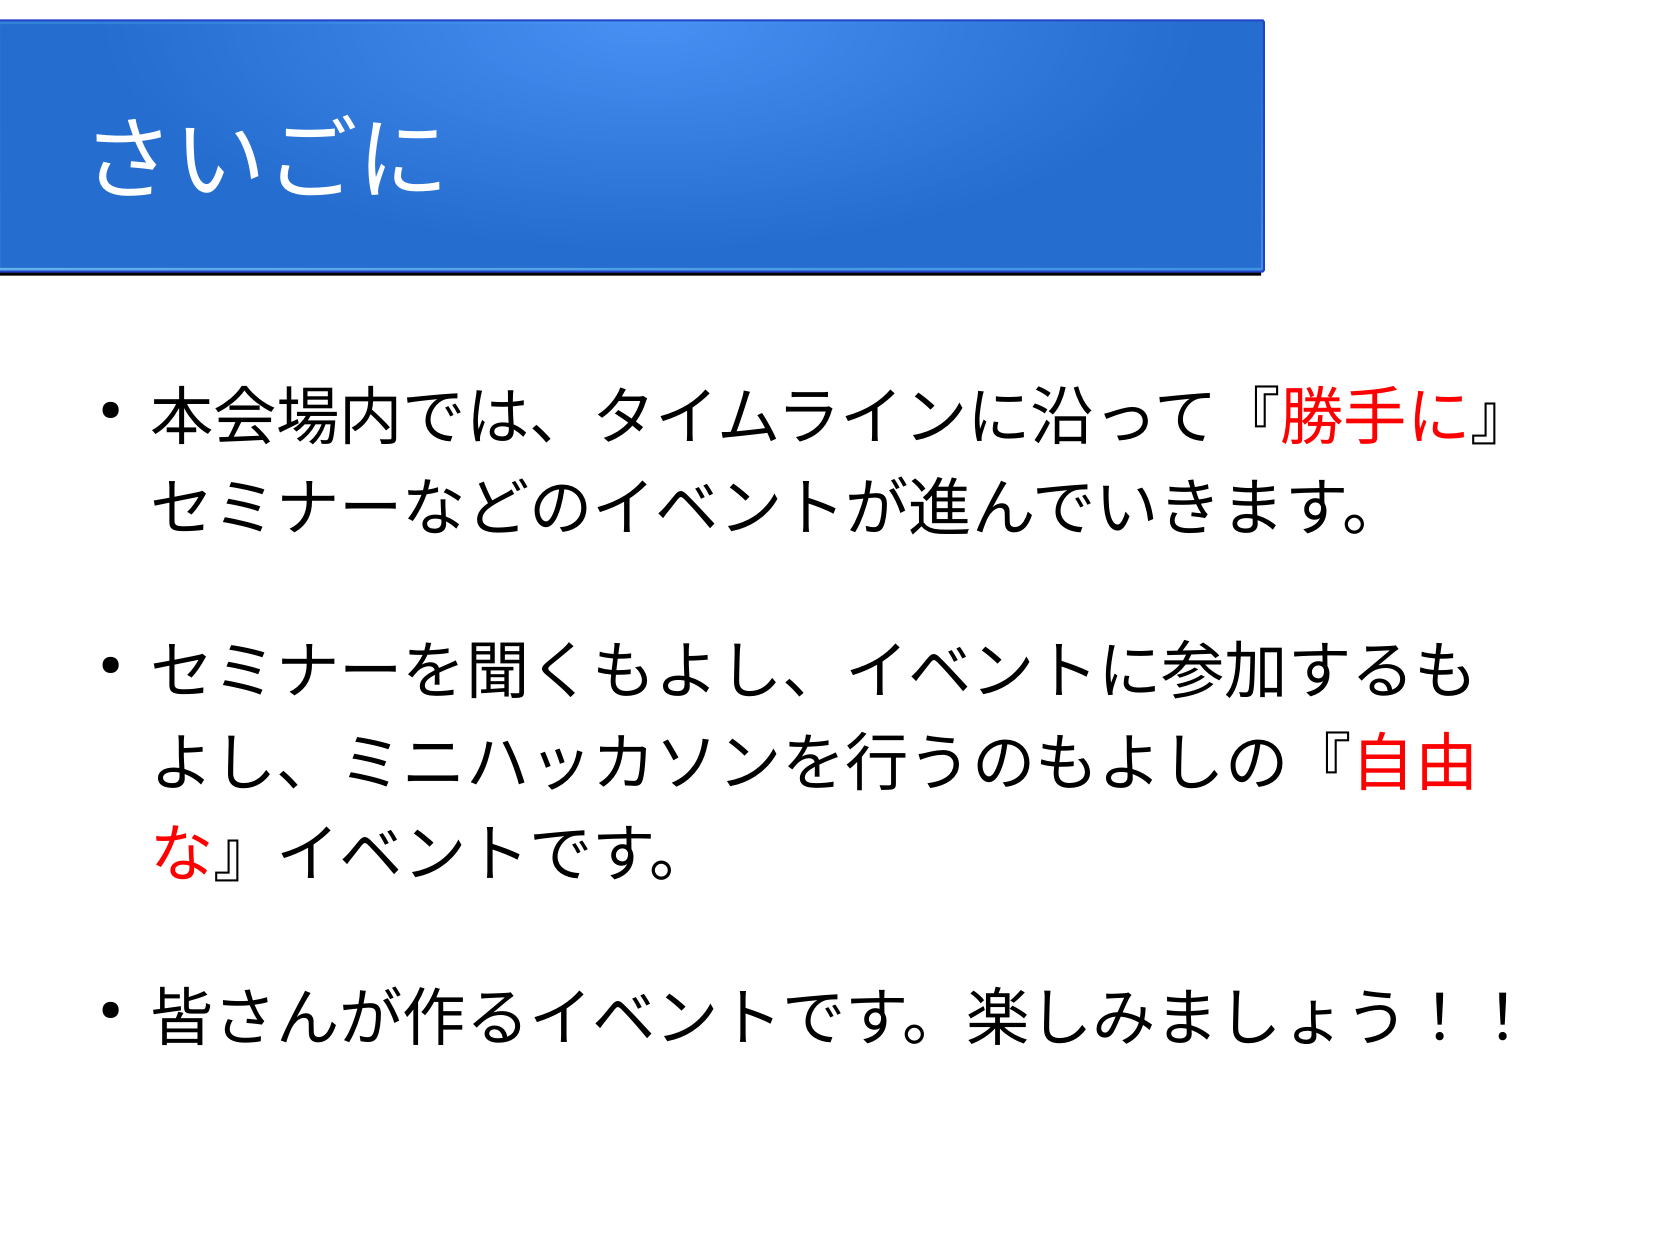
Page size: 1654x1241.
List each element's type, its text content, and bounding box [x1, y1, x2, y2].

list 本会場内では、タイムラインに沿って『勝手に』セミナーなどのイベントが進んでいきます。 セミナーを聞くもよし、イベントに参加するもよし、ミニハッカソンを行うのもよしの『自由な』イベントです。 皆さんが作るイベントです。楽しみましょう！！ [82, 366, 1538, 1086]
title さいごに [82, 49, 1250, 257]
